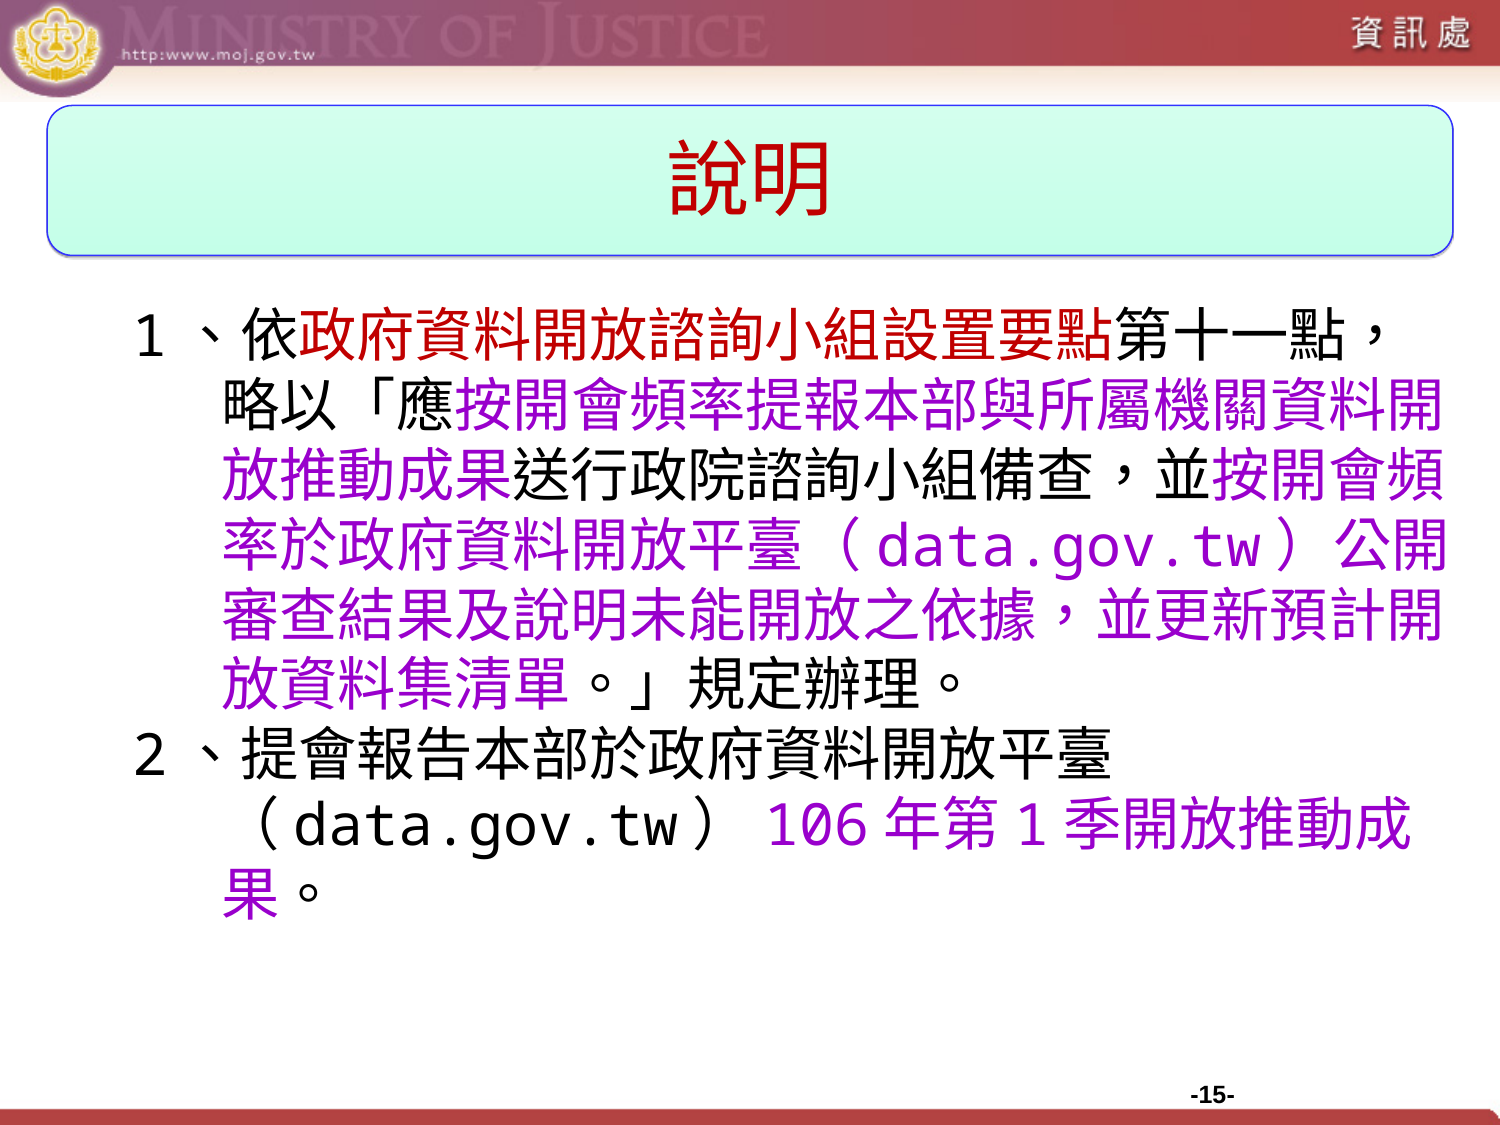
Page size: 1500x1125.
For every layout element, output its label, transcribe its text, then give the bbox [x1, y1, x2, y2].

list 1、依政府資料開放諮詢小組設置要點第十一點，略以「應按開會頻率提報本部與所屬機關資料開放推動成果送行政院諮詢小組備查，並按開會頻率於政府資料開放平臺（data.gov.tw）公開審查結果及說明未能開放之依據，並更新預計開放資料集清單。」規定辦理。 2、提會報告本部於政府資料開放平臺（data.gov.tw）106年第1季開放推動成果。 [29, 290, 1471, 1083]
text_box -15- [1175, 1070, 1488, 1109]
text_box [47, 105, 1453, 256]
text_box 說明 [54, 113, 1446, 248]
